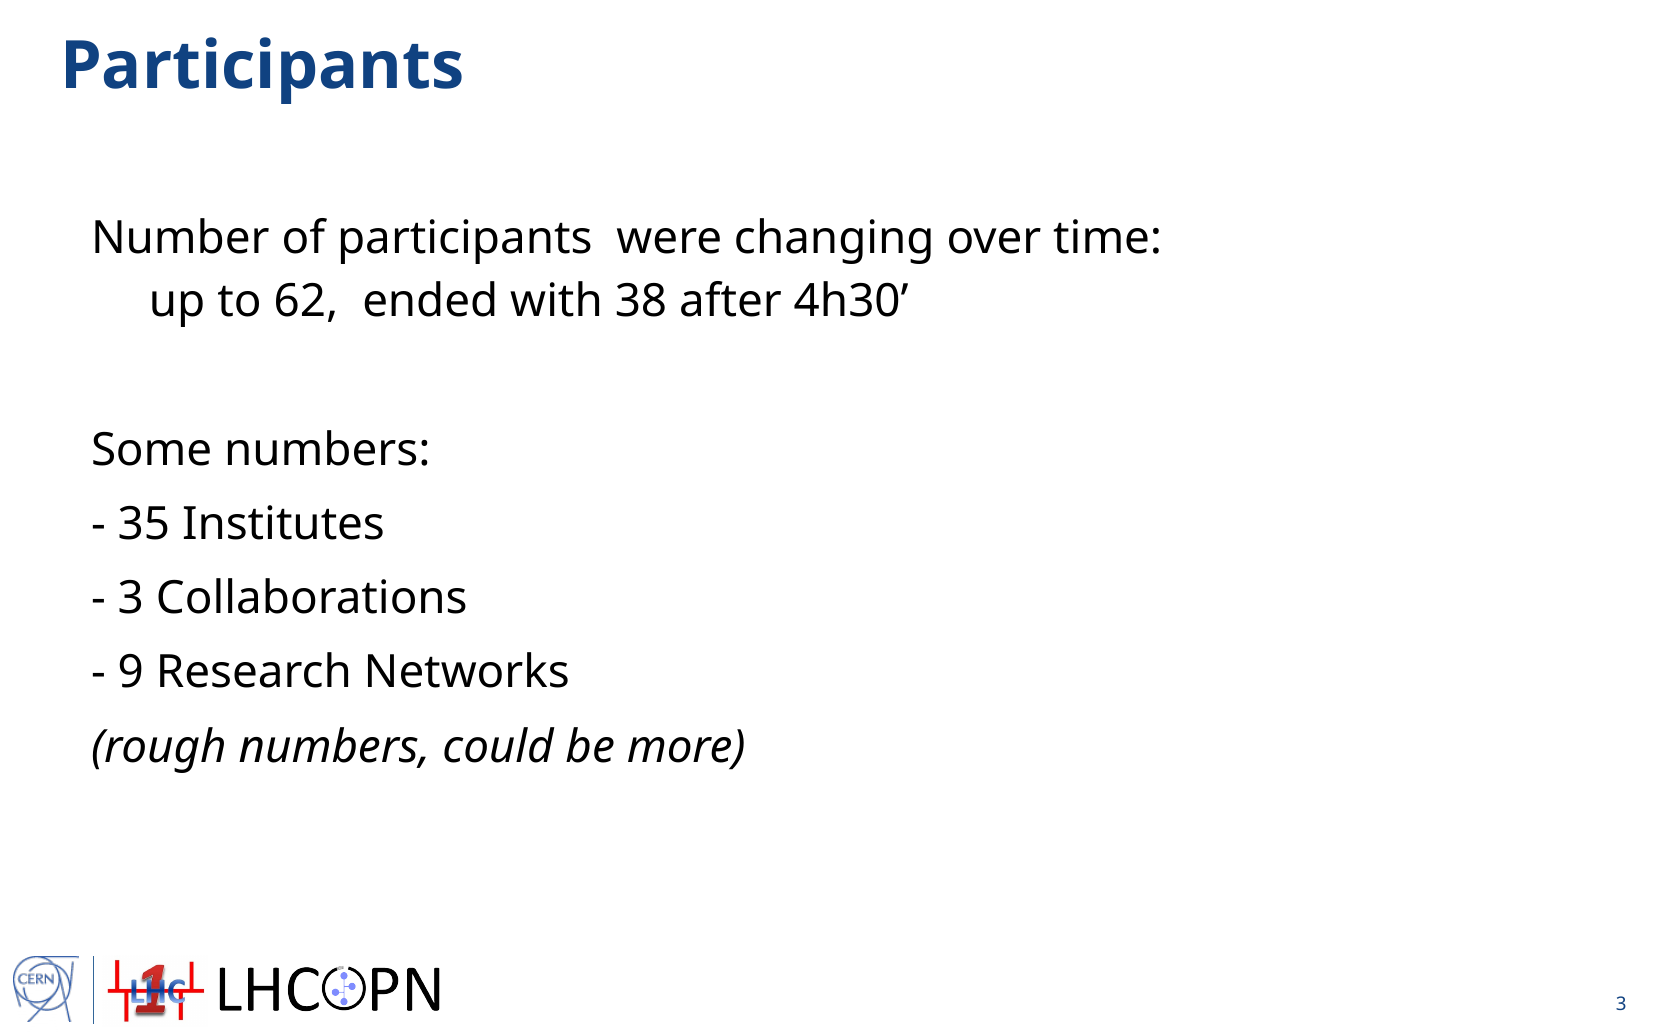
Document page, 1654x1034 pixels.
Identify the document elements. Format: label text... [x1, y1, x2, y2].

picture [13, 956, 76, 1032]
text_box Number of participants were changing over time: up to 62, ended with 38 after 4h30’ Some numbers: - 35 Institutes - 3 Collaborations - 9 Research Networks (rough numbers, could be more) [76, 106, 1601, 1034]
title Participants [60, 0, 1528, 138]
